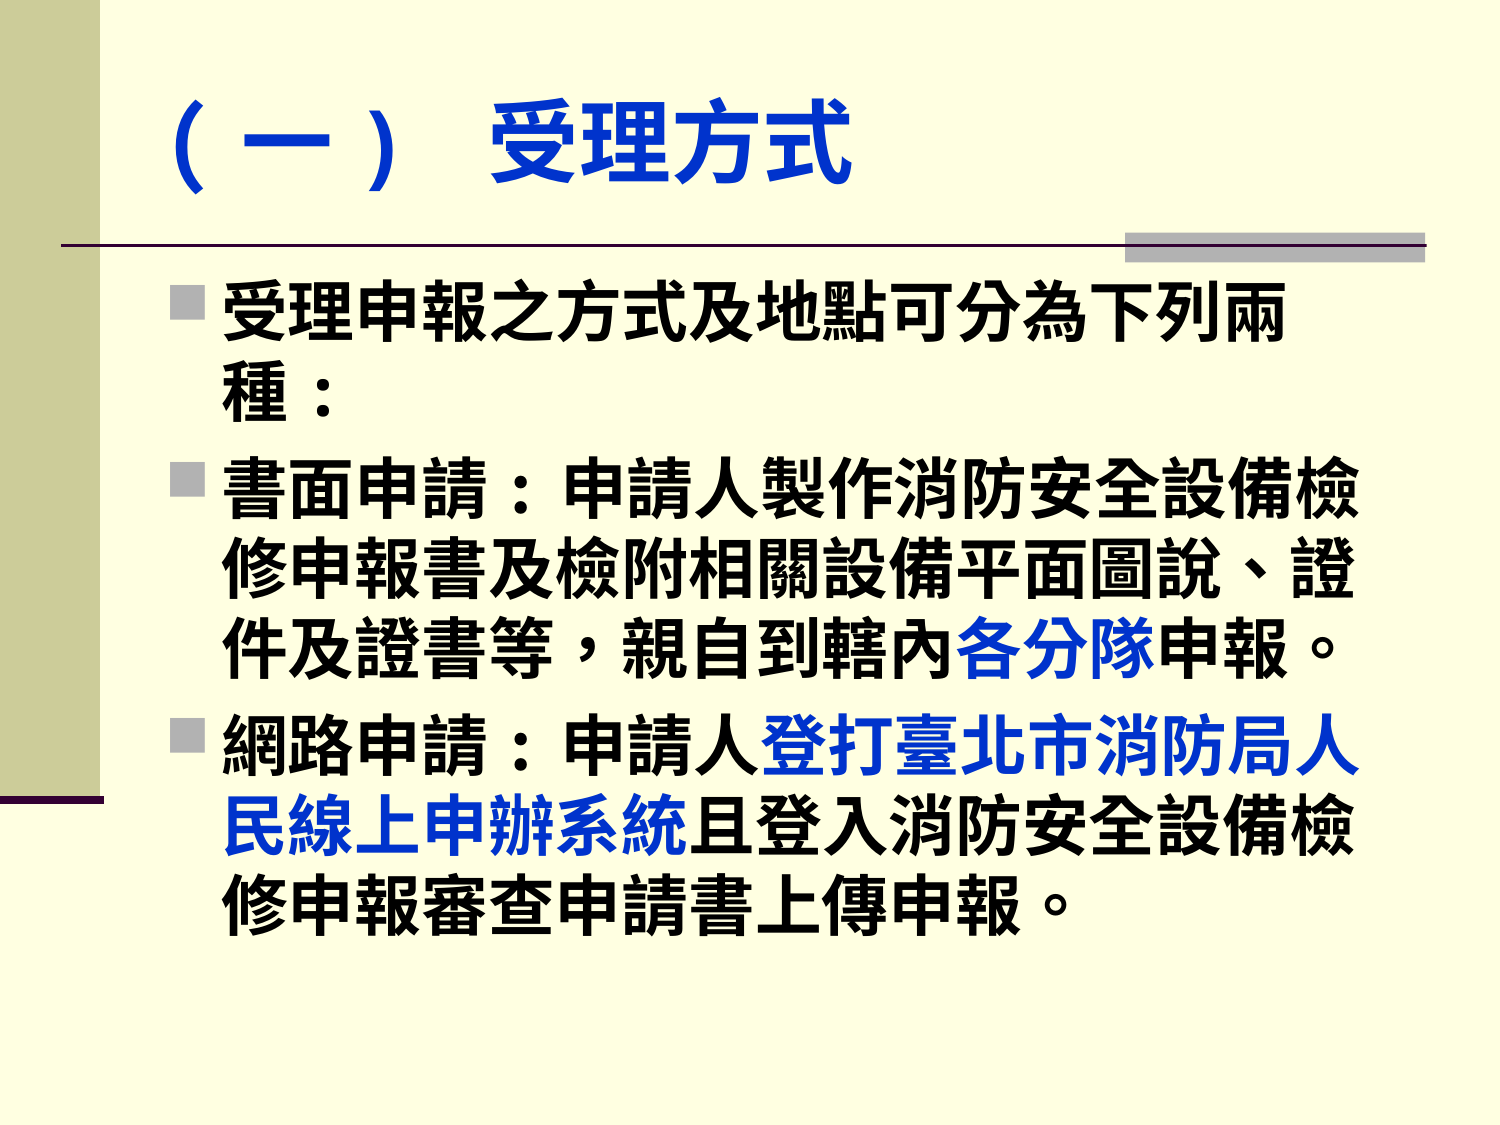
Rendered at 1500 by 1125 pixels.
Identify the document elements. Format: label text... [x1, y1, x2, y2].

title (一) 受理方式 [150, 45, 1426, 234]
list 受理申報之方式及地點可分為下列兩種: 書面申請:申請人製作消防安全設備檢修申報書及檢附相關設備平面圖說、證件及證書等，親自到轄內各分隊申報。 網路申請:申請人登打臺北市消防局人民線上申辦系統且登入消防安全設備檢修申報審查申請書上傳申報。 [150, 262, 1426, 1006]
